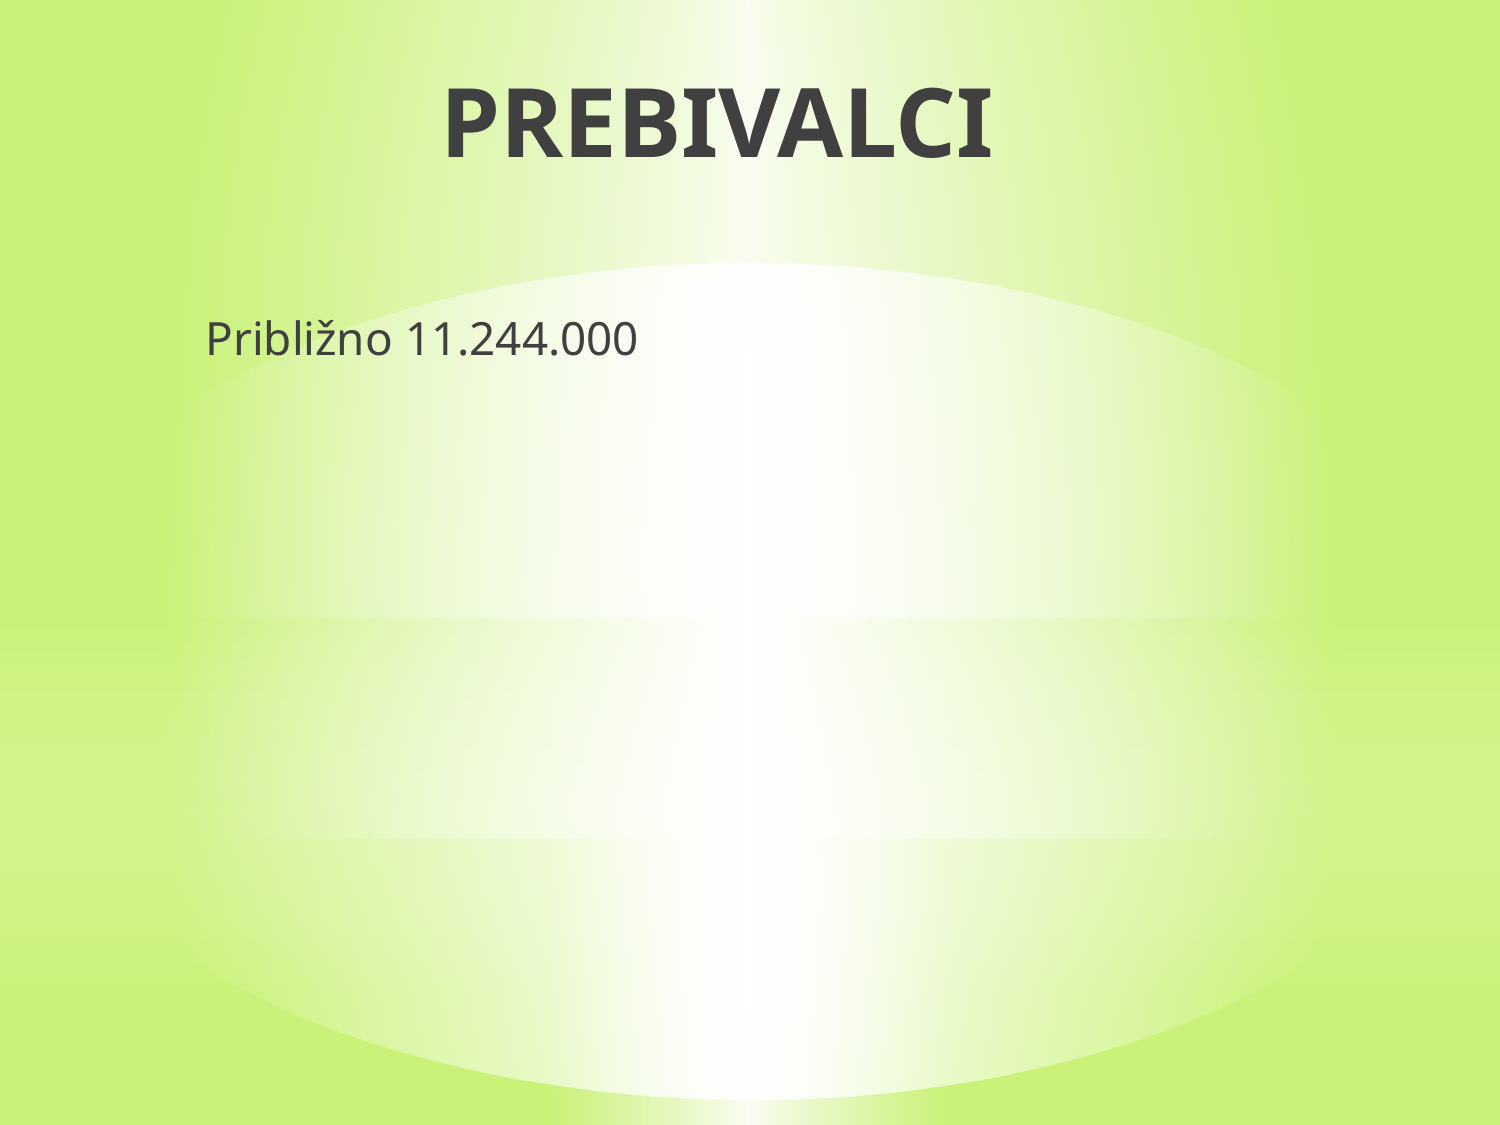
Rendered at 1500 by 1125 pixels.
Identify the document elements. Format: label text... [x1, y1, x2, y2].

list Približno 11.244.000 [183, 302, 1234, 873]
title PREBIVALCI [183, 54, 1252, 243]
